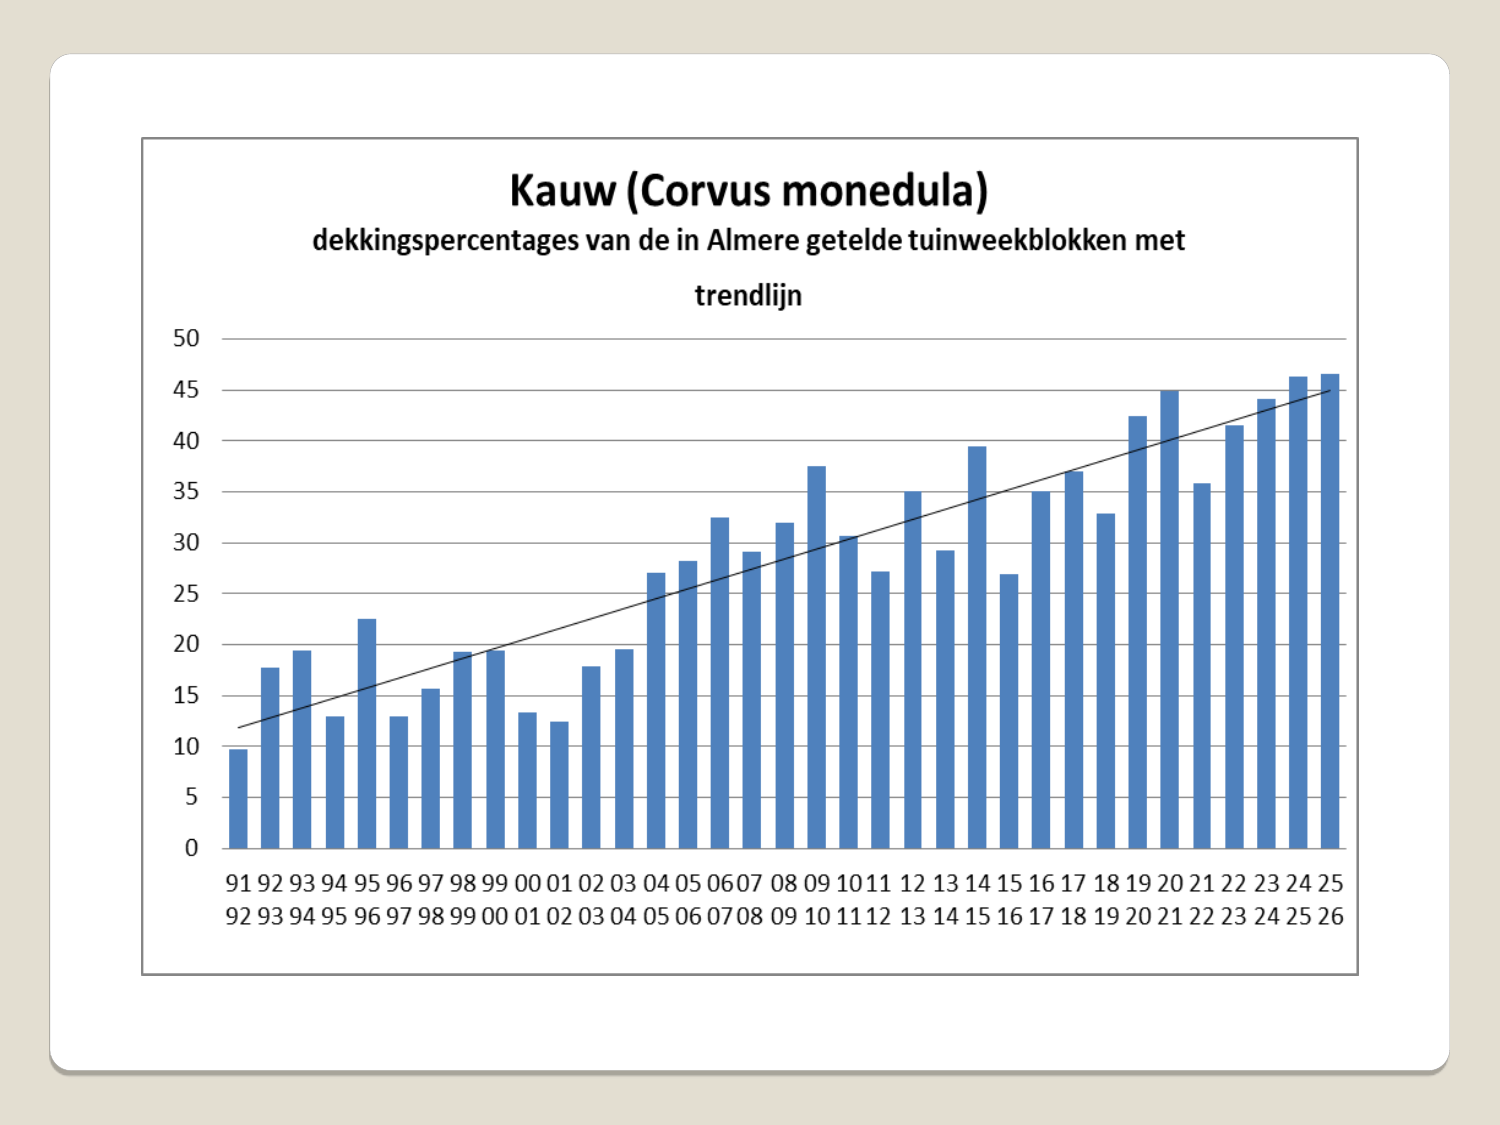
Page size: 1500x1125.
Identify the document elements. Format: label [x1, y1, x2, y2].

picture [141, 137, 1359, 976]
